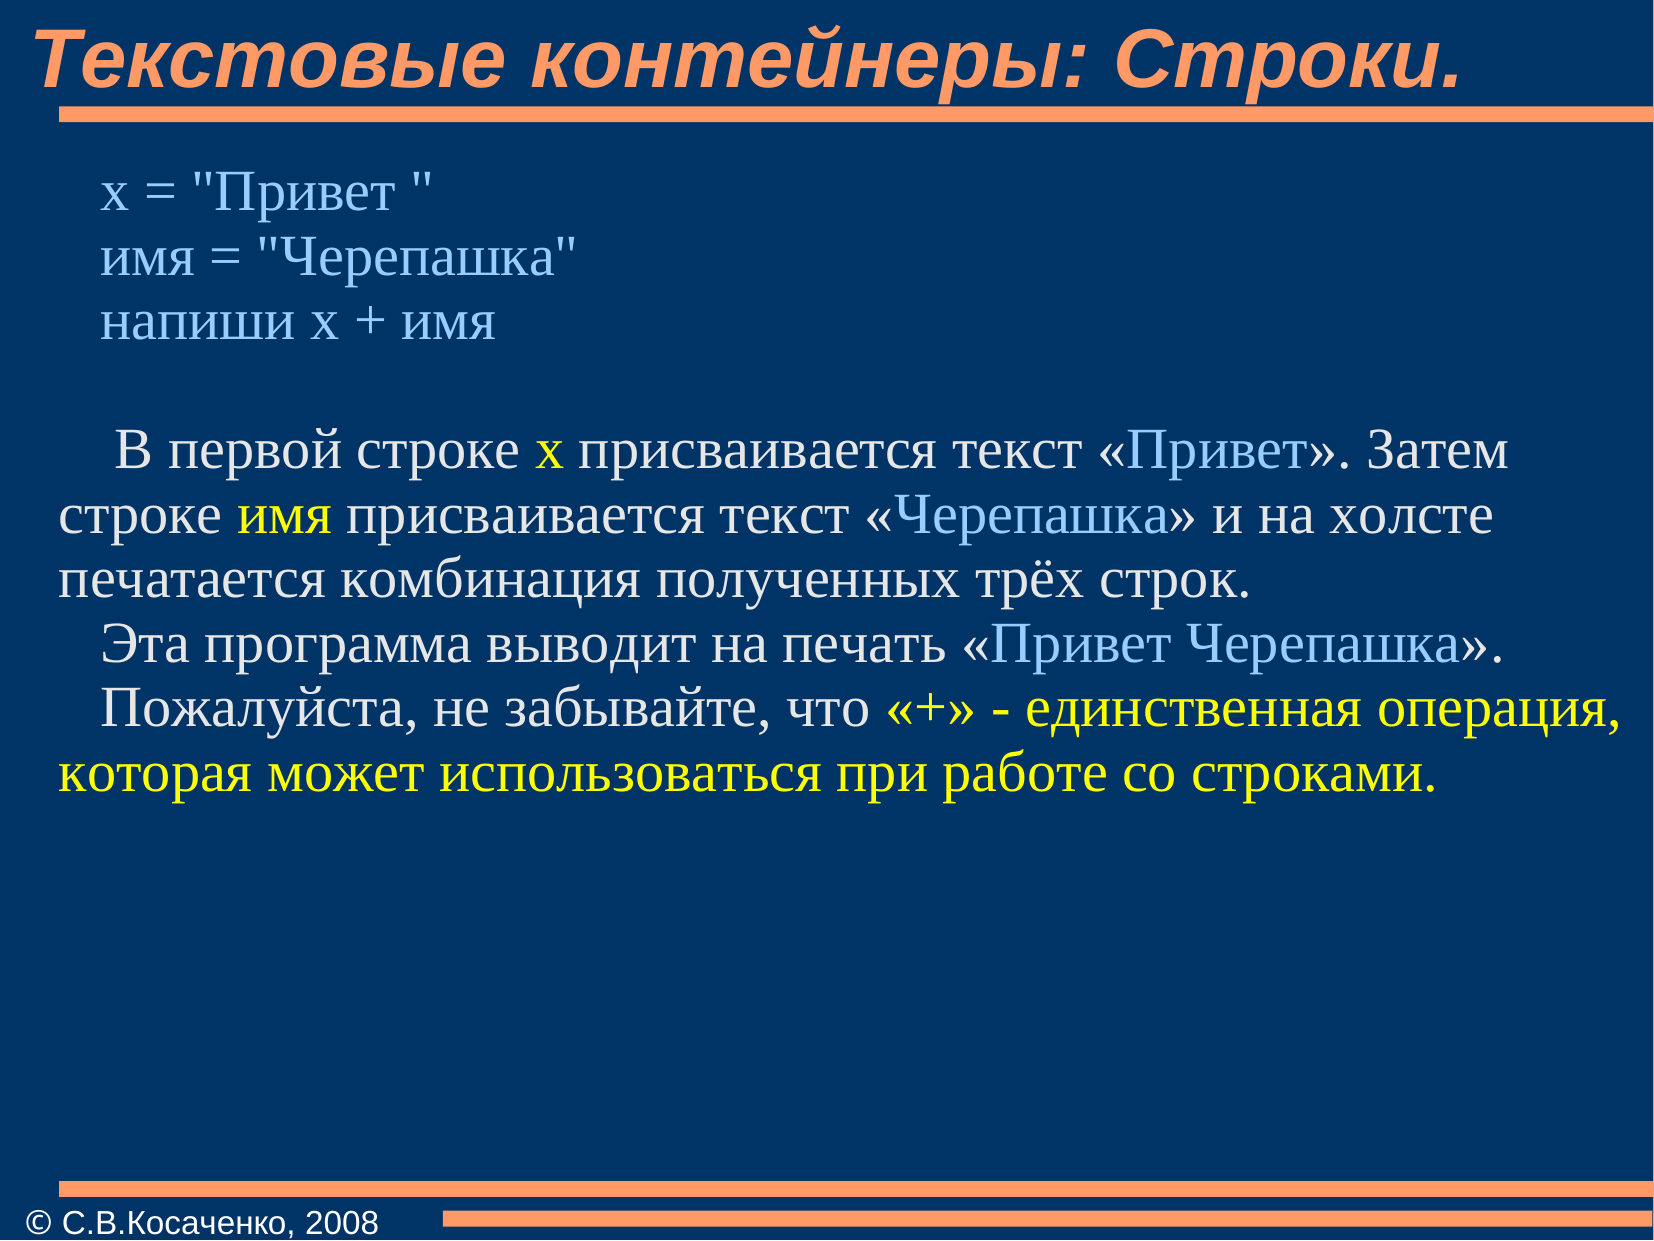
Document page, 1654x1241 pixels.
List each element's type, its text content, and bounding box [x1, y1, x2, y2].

title Текстовые контейнеры: Строки. [29, 0, 1625, 119]
list x = "Привет " имя = "Черепашка" напиши x + имя В первой строке x присваивается текст «Привет». Затем строке имя присваивается текст «Черепашка» и на холсте печатается комбинация полученных трёх строк. Эта программа выводит на печать «Привет Черепашка». Пожалуйста, не забывайте, что «+» - единственная операция, которая может использоваться при работе со строками. [59, 158, 1625, 1039]
